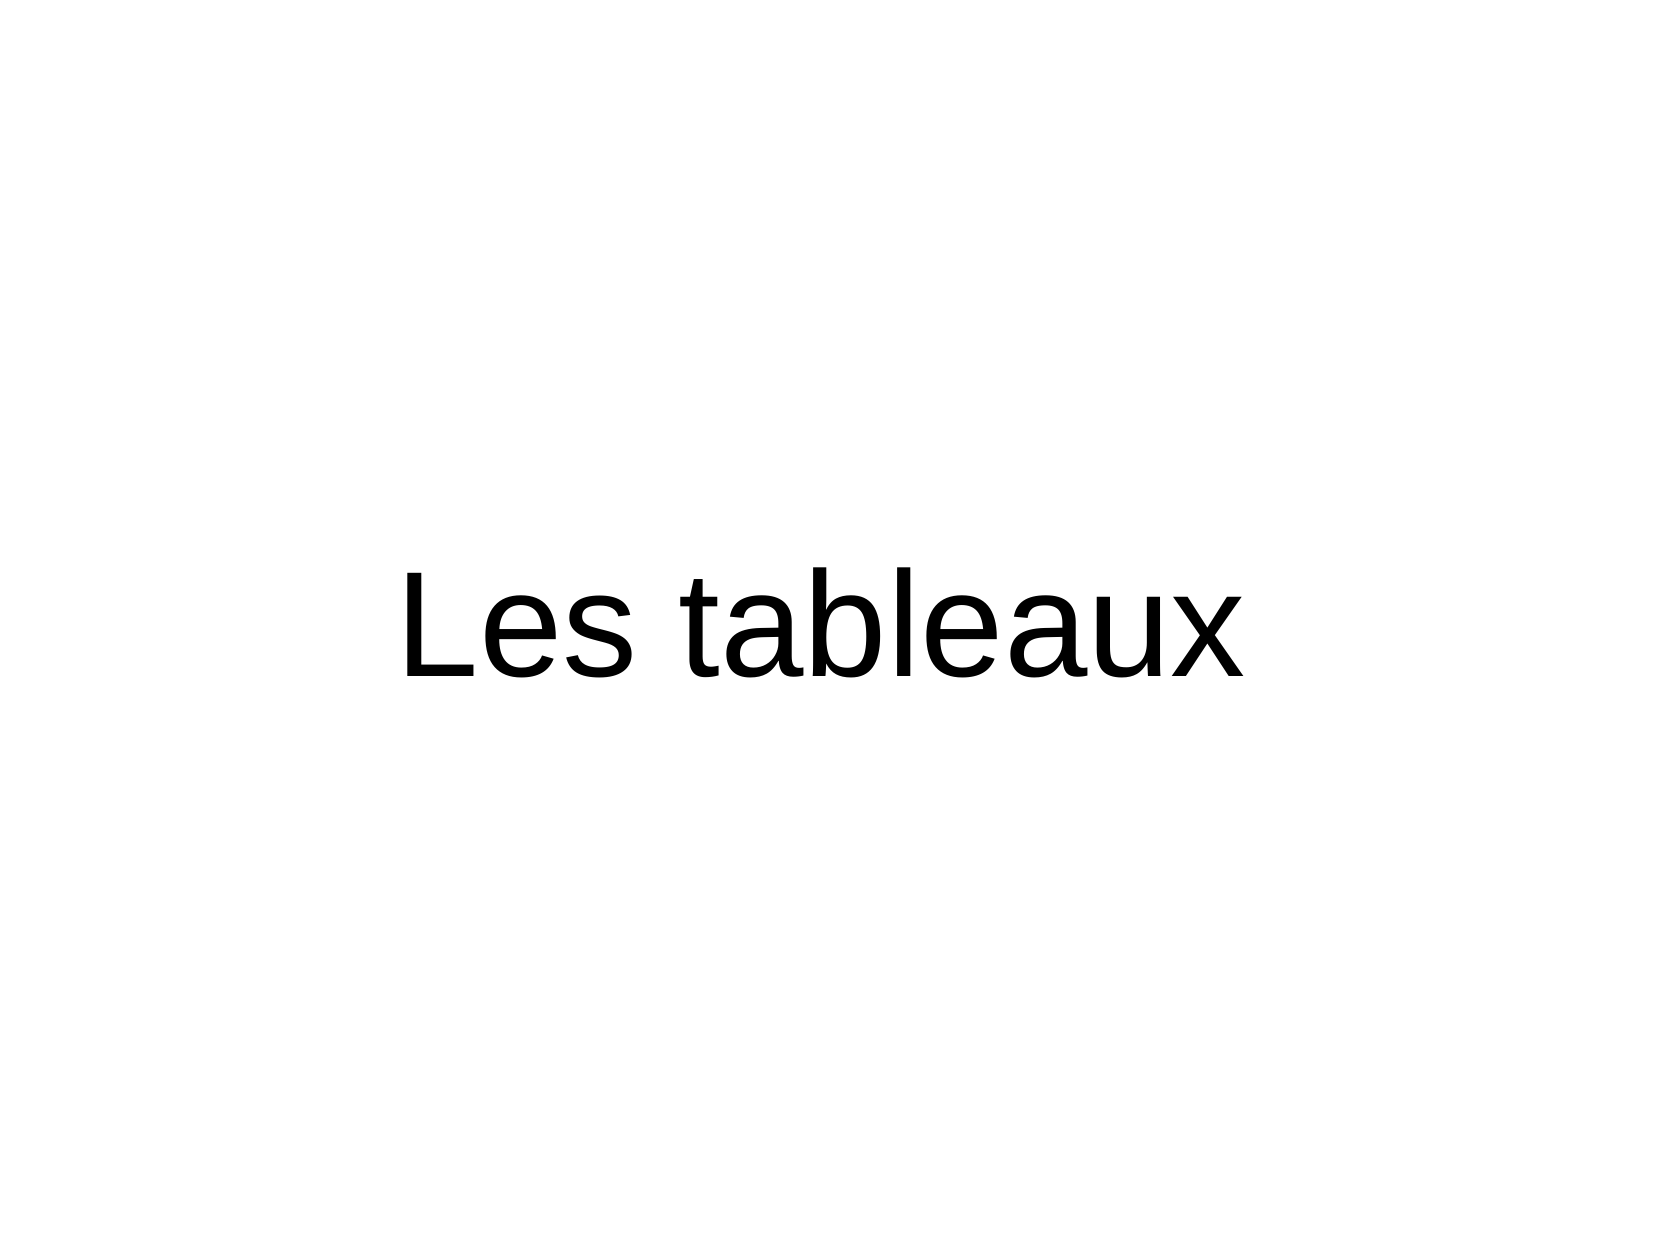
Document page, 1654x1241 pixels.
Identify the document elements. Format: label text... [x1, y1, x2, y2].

text_box Les tableaux [380, 533, 1279, 717]
